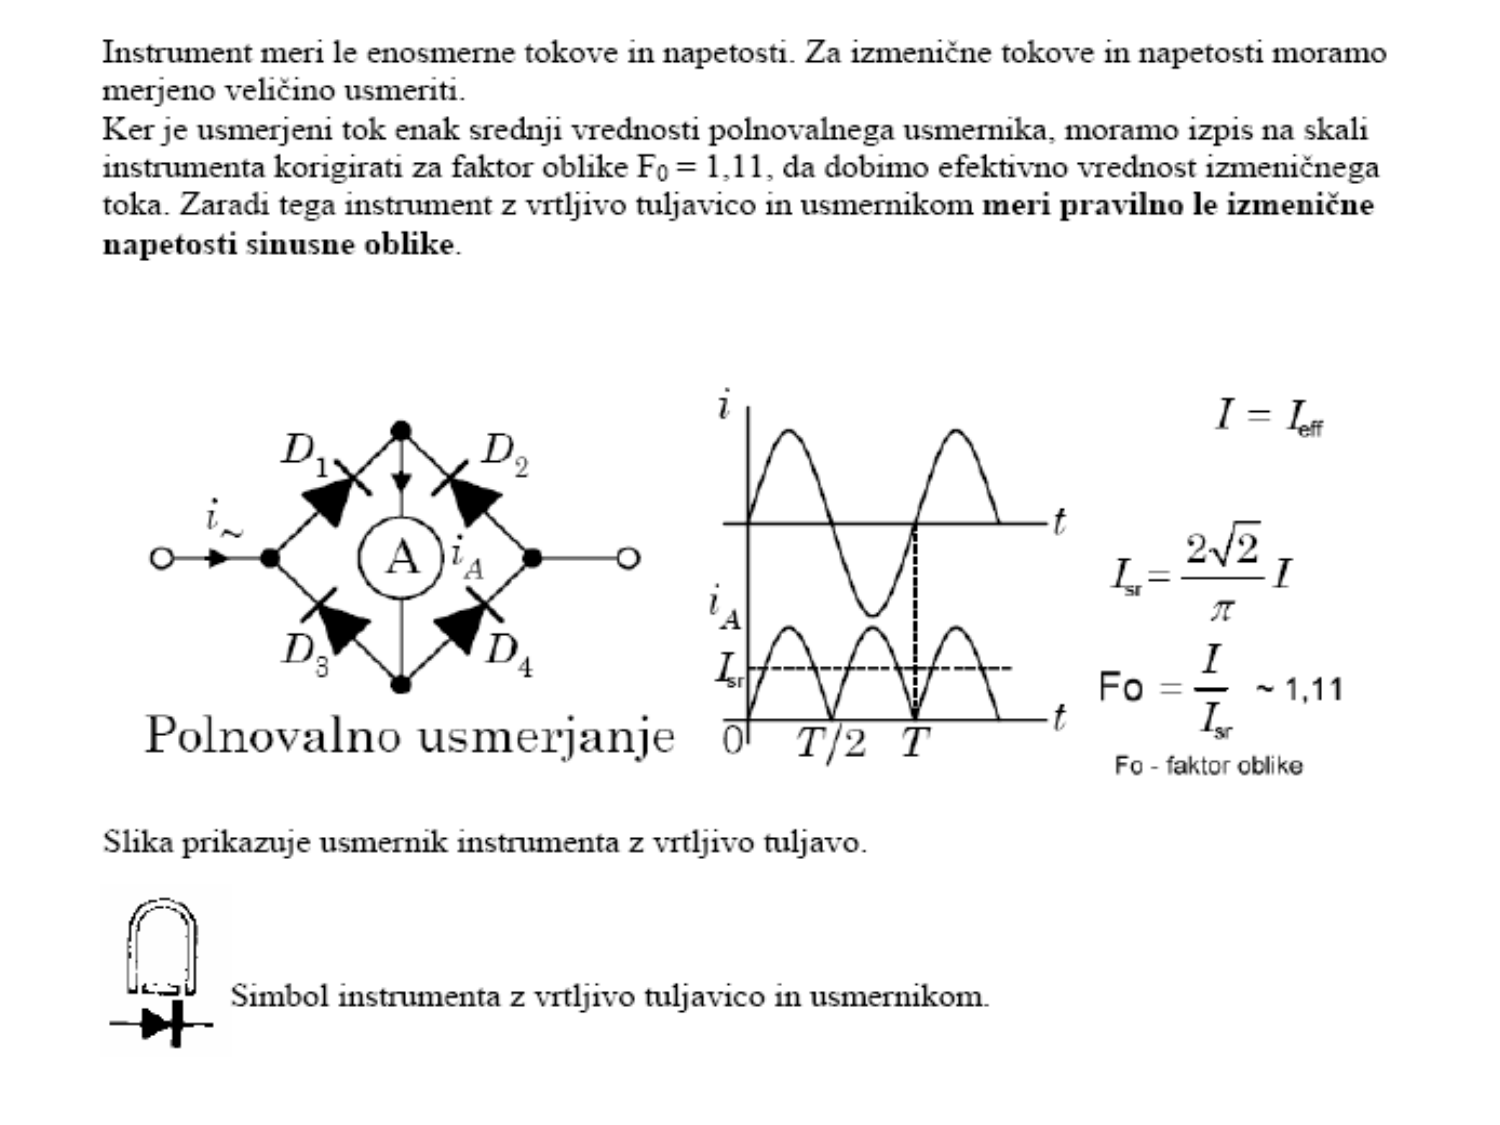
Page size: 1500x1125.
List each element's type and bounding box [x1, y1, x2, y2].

picture [76, 0, 1412, 1094]
